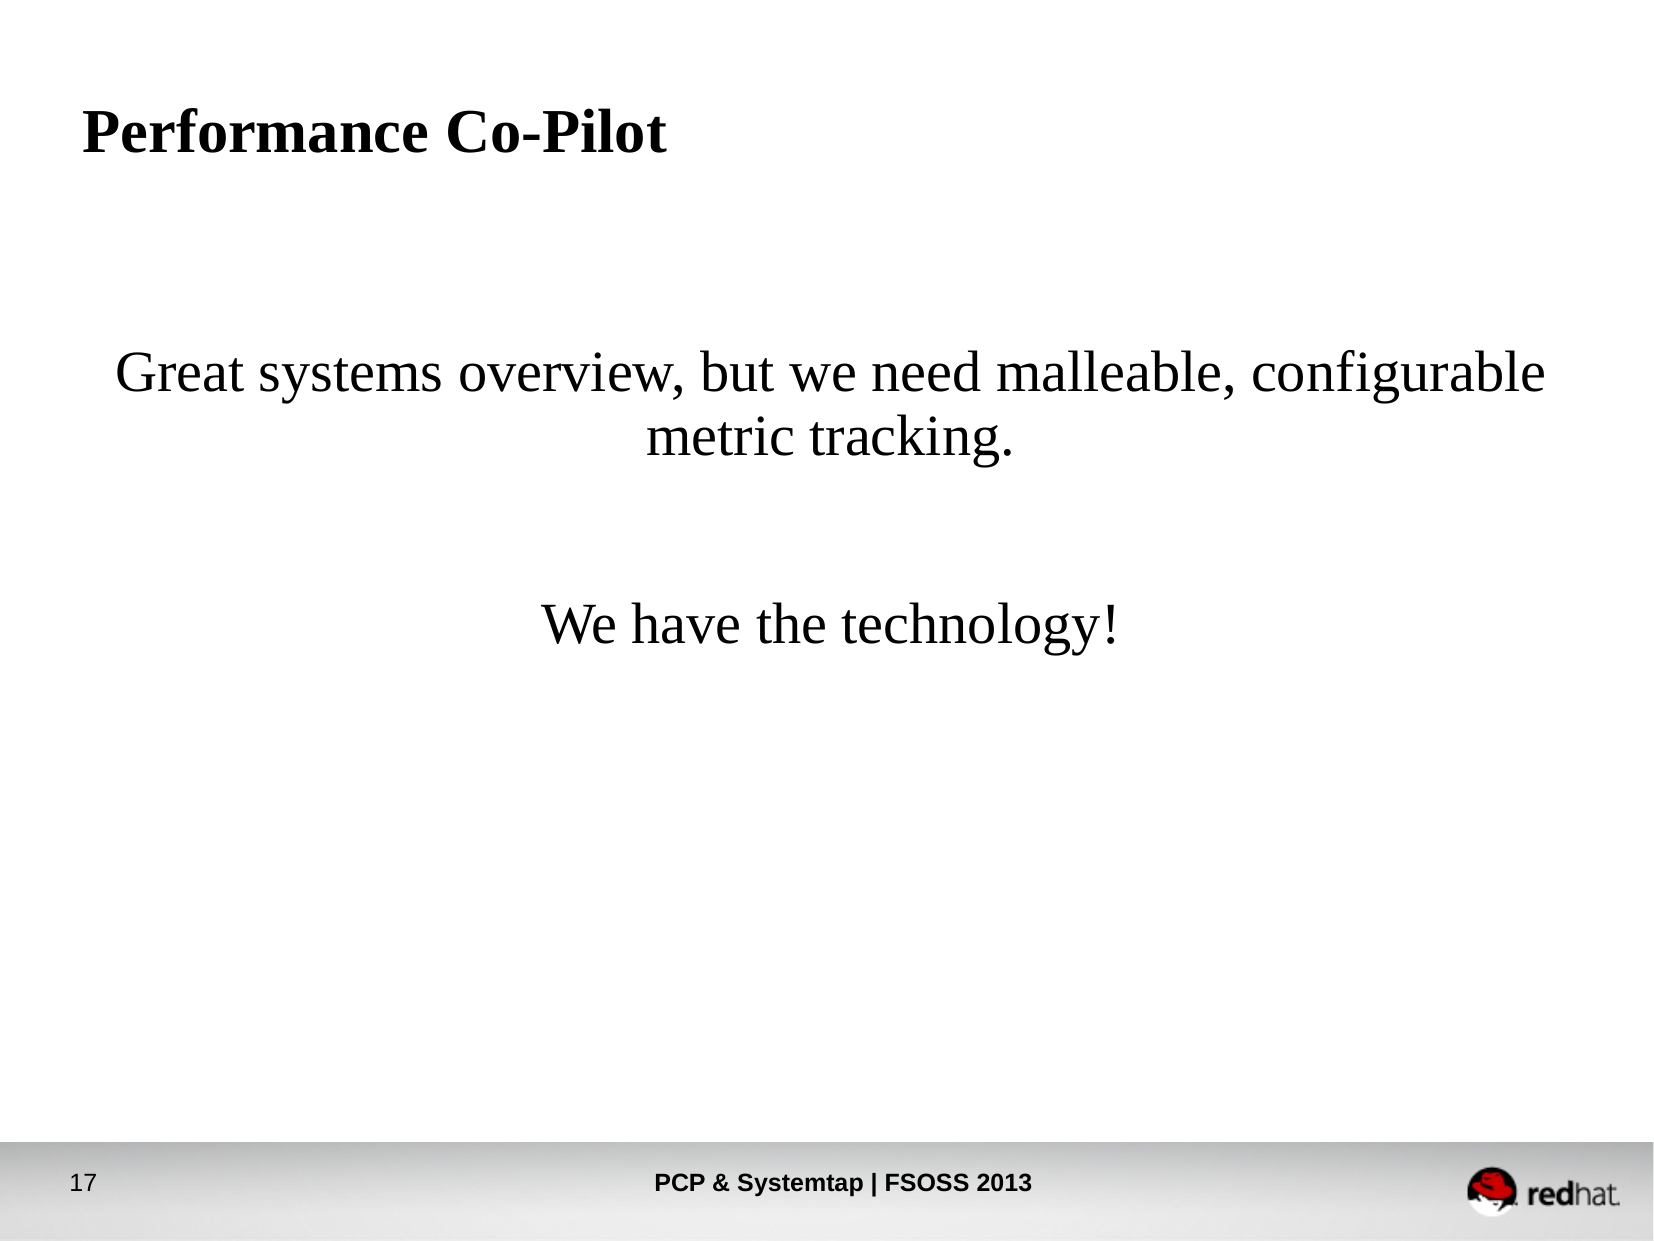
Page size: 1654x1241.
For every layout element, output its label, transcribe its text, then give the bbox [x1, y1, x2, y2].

list Great systems overview, but we need malleable, configurable metric tracking. We have the technology! [86, 244, 1576, 1039]
picture [0, 1142, 1654, 1241]
title Performance Co-Pilot [82, 37, 1571, 226]
